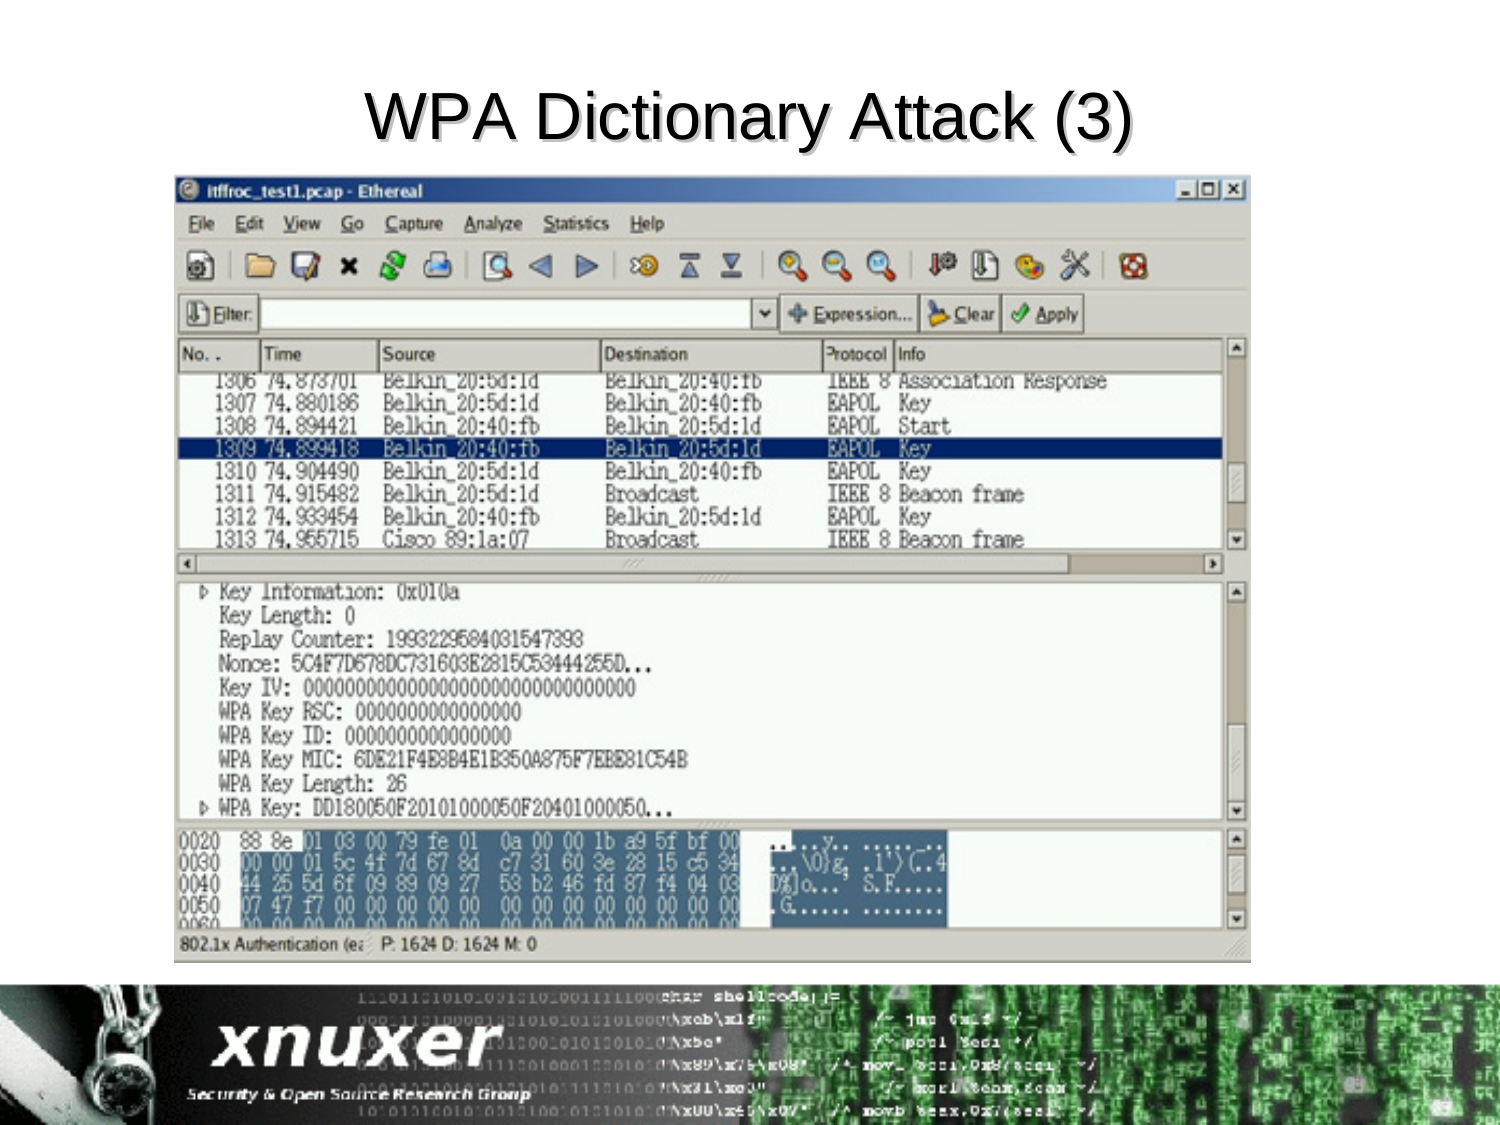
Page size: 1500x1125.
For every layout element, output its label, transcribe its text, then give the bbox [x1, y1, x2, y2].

picture [0, 0, 1500, 1125]
title WPA Dictionary Attack (3) [75, 45, 1426, 188]
